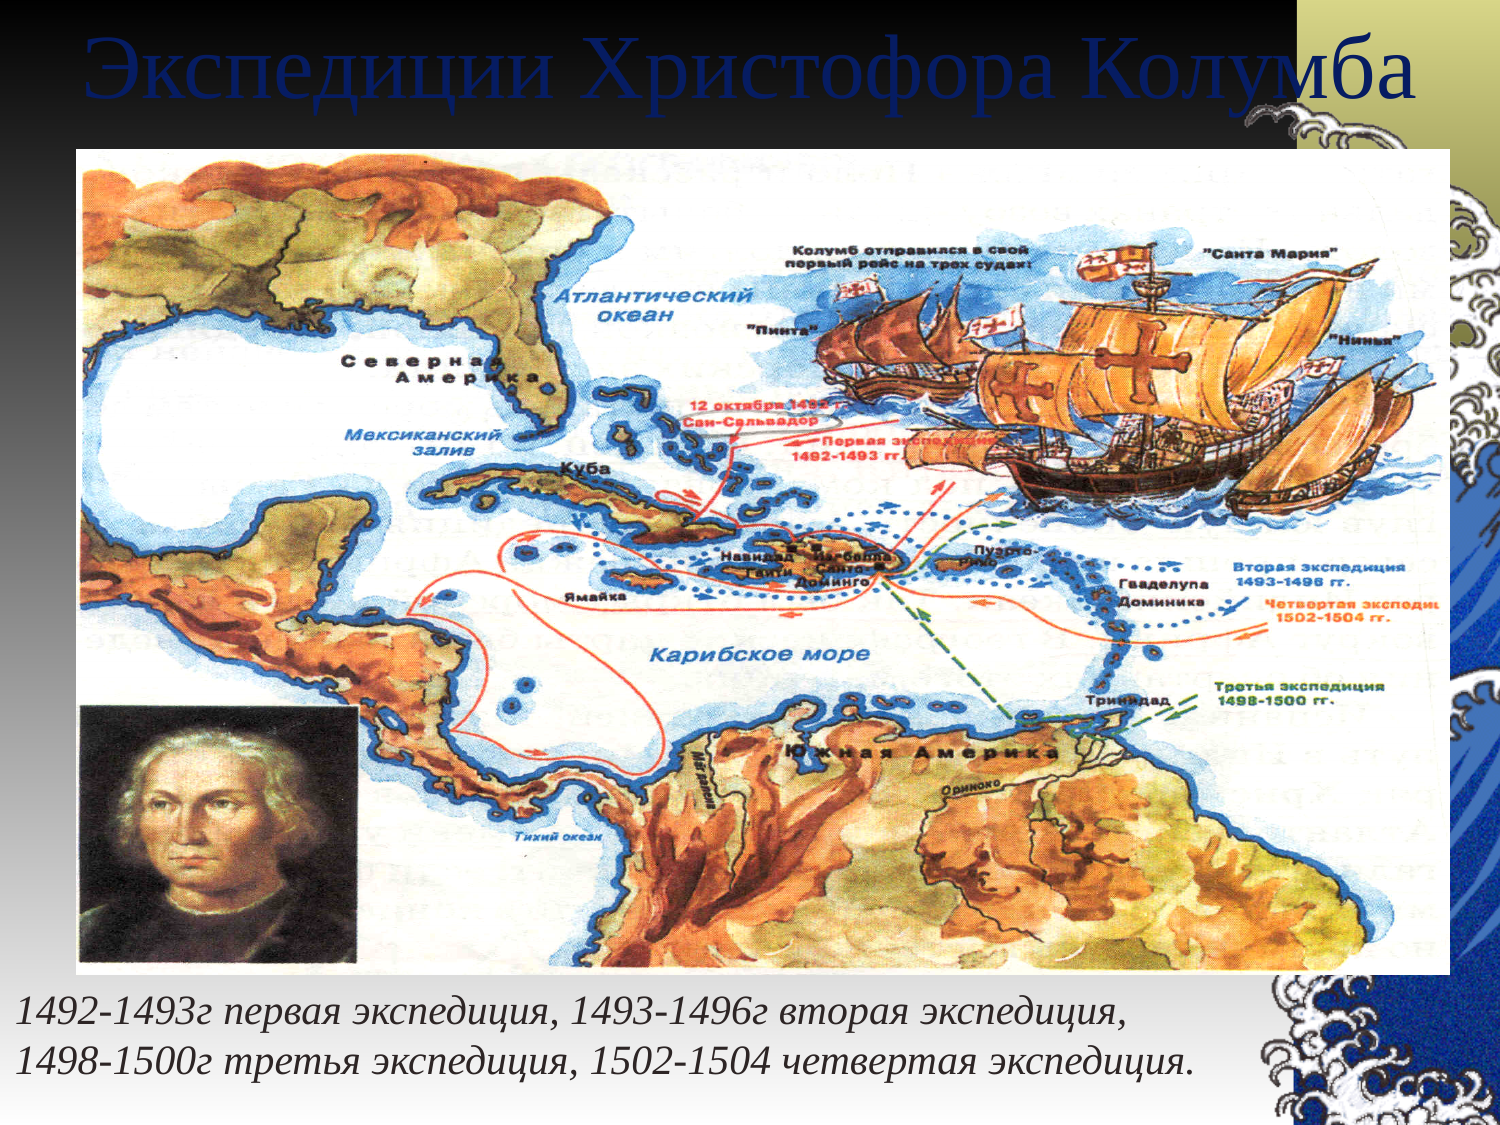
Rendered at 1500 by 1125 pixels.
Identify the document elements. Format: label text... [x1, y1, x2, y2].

picture [76, 149, 1500, 975]
title Экспедиции Христофора Колумба [0, 0, 1500, 188]
list 1492-1493г первая экспедиция, 1493-1496г вторая экспедиция, 1498-1500г третья экспедиция, 1502-1504 четвертая экспедиция. [0, 975, 1500, 1125]
